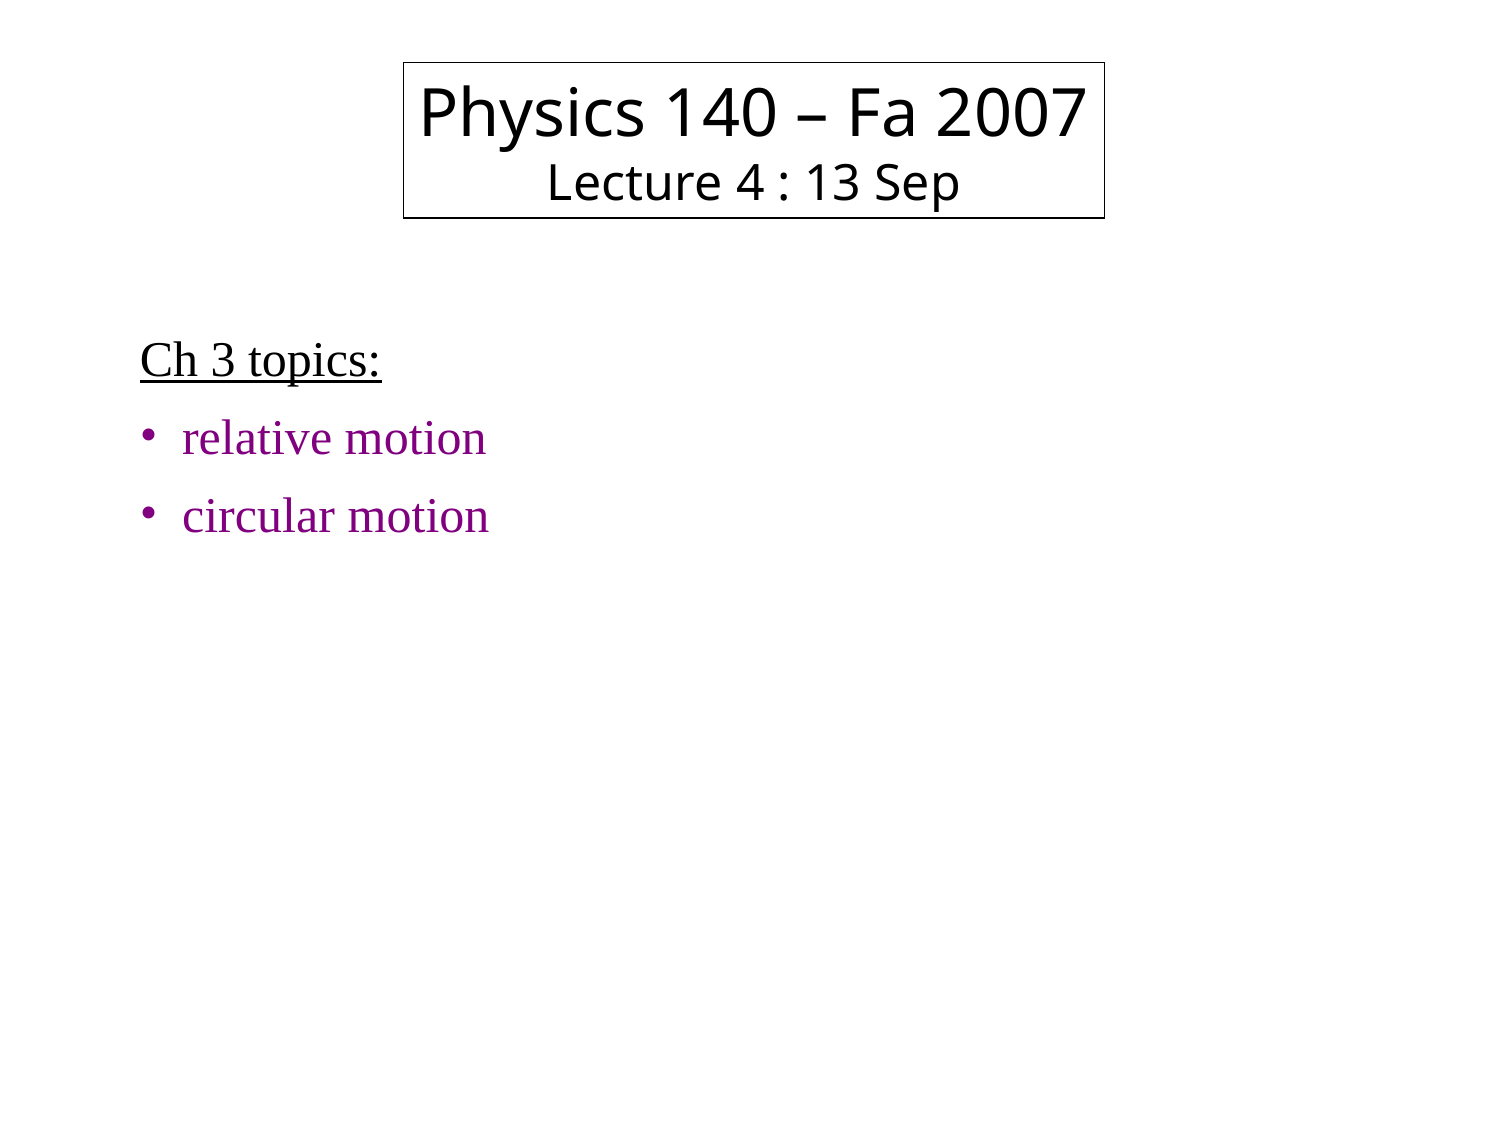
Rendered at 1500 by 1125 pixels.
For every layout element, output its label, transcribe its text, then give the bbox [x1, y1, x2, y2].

text_box Physics 140 – Fa 2007 Lecture 4 : 13 Sep [403, 62, 1105, 218]
text_box Ch 3 topics: relative motion circular motion [124, 319, 1275, 551]
